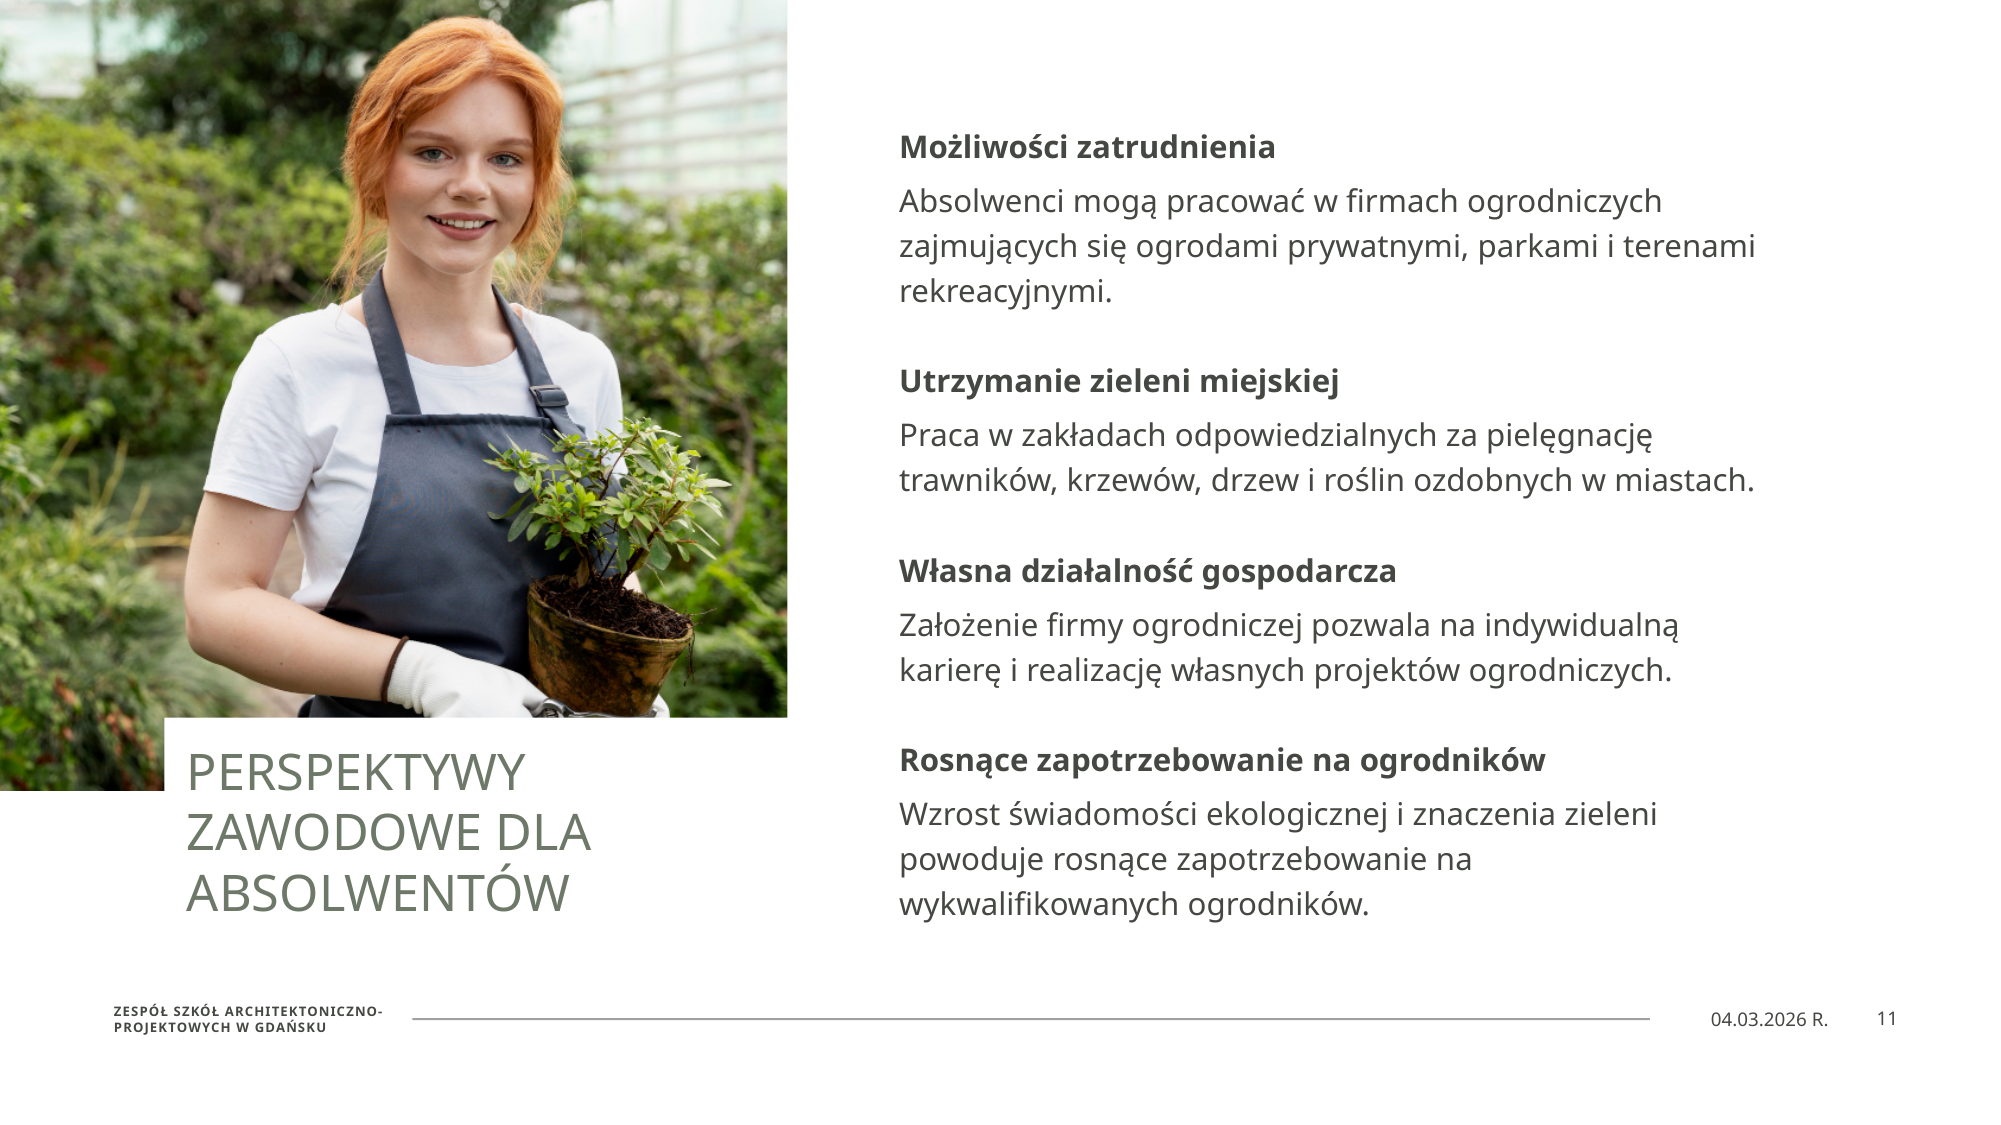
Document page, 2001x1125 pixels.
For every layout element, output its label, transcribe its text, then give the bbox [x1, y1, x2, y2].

footer Zespół Szkół Architektoniczno-Projektowych w Gdańsku [98, 989, 413, 1049]
slide_number 04.03.2026 r. [1650, 989, 1842, 1049]
picture [0, 0, 788, 791]
slide_number 12 [1842, 989, 1914, 1049]
list Możliwości zatrudnienia Absolwenci mogą pracować w firmach ogrodniczych zajmujących się ogrodami prywatnymi, parkami i terenami rekreacyjnymi. Utrzymanie zieleni miejskiej Praca w zakładach odpowiedzialnych za pielęgnację trawników, krzewów, drzew i roślin ozdobnych w miastach. Własna działalność gospodarcza Założenie firmy ogrodniczej pozwala na indywidualną karierę i realizację własnych projektów ogrodniczych. Rosnące zapotrzebowanie na ogrodników Wzrost świadomości ekologicznej i znaczenia zieleni powoduje rosnące zapotrzebowanie na wykwalifikowanych ogrodników. [884, 112, 1775, 967]
title Perspektywy zawodowe dla absolwentów [164, 717, 804, 944]
